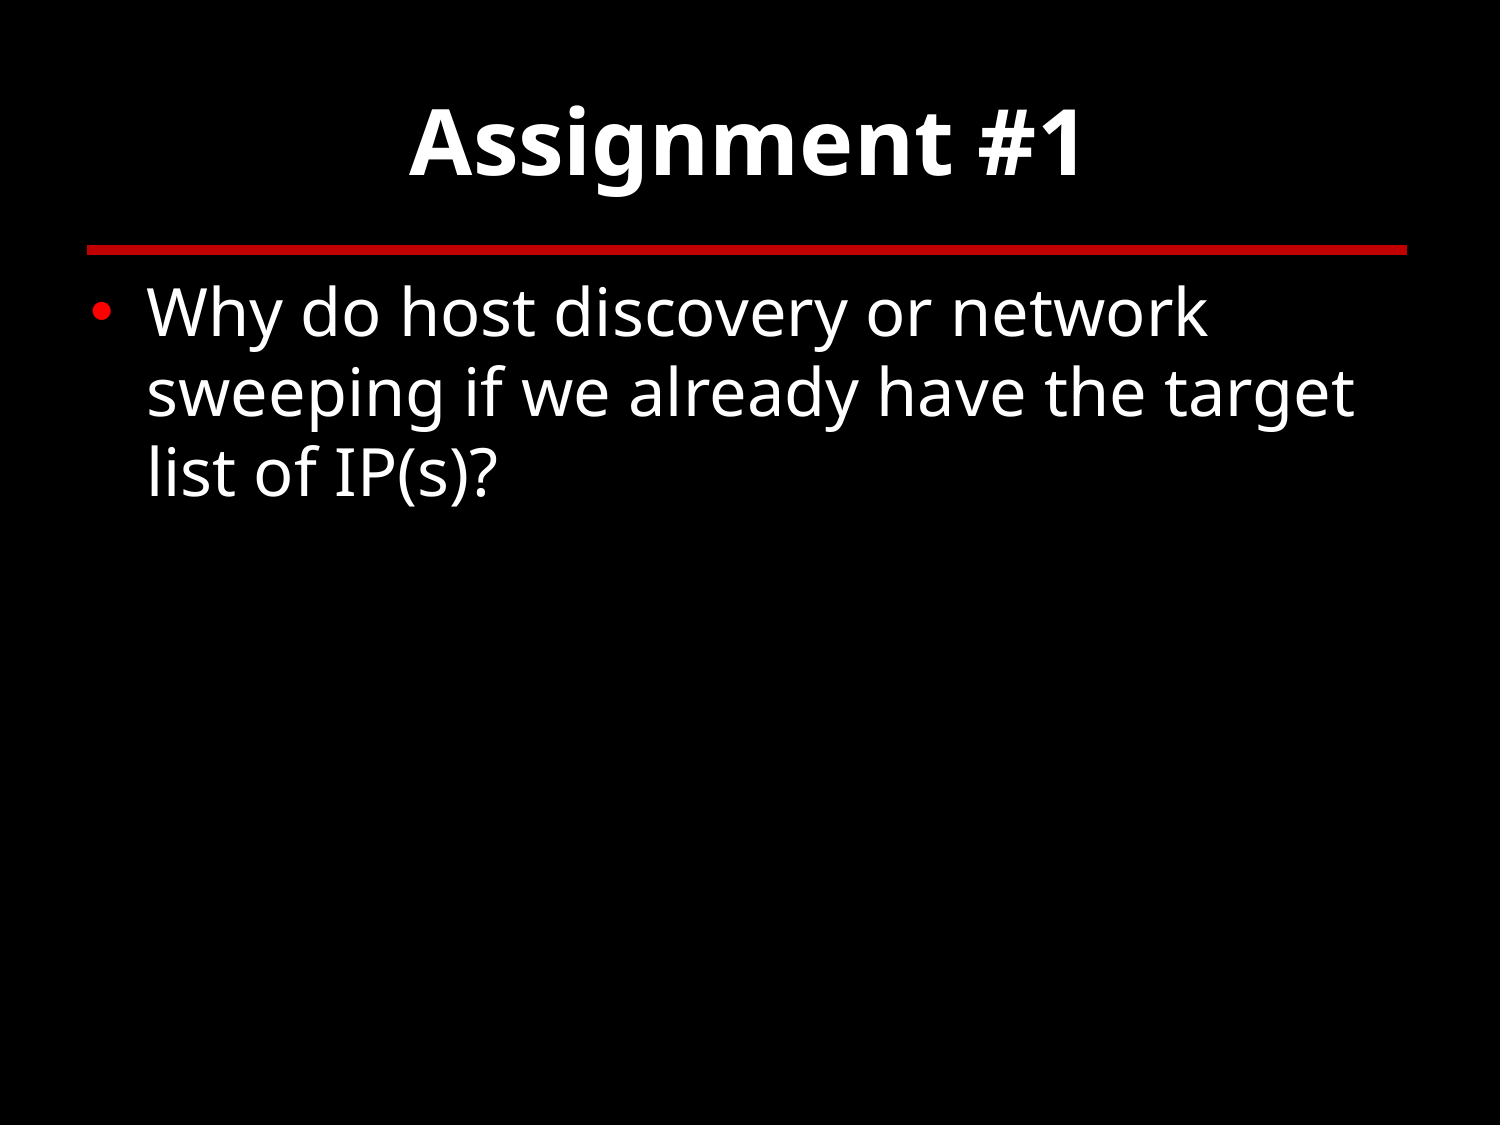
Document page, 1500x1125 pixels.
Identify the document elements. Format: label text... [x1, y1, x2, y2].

title Assignment #1 [75, 45, 1425, 233]
list Why do host discovery or network sweeping if we already have the target list of IP(s)? [75, 262, 1425, 1005]
